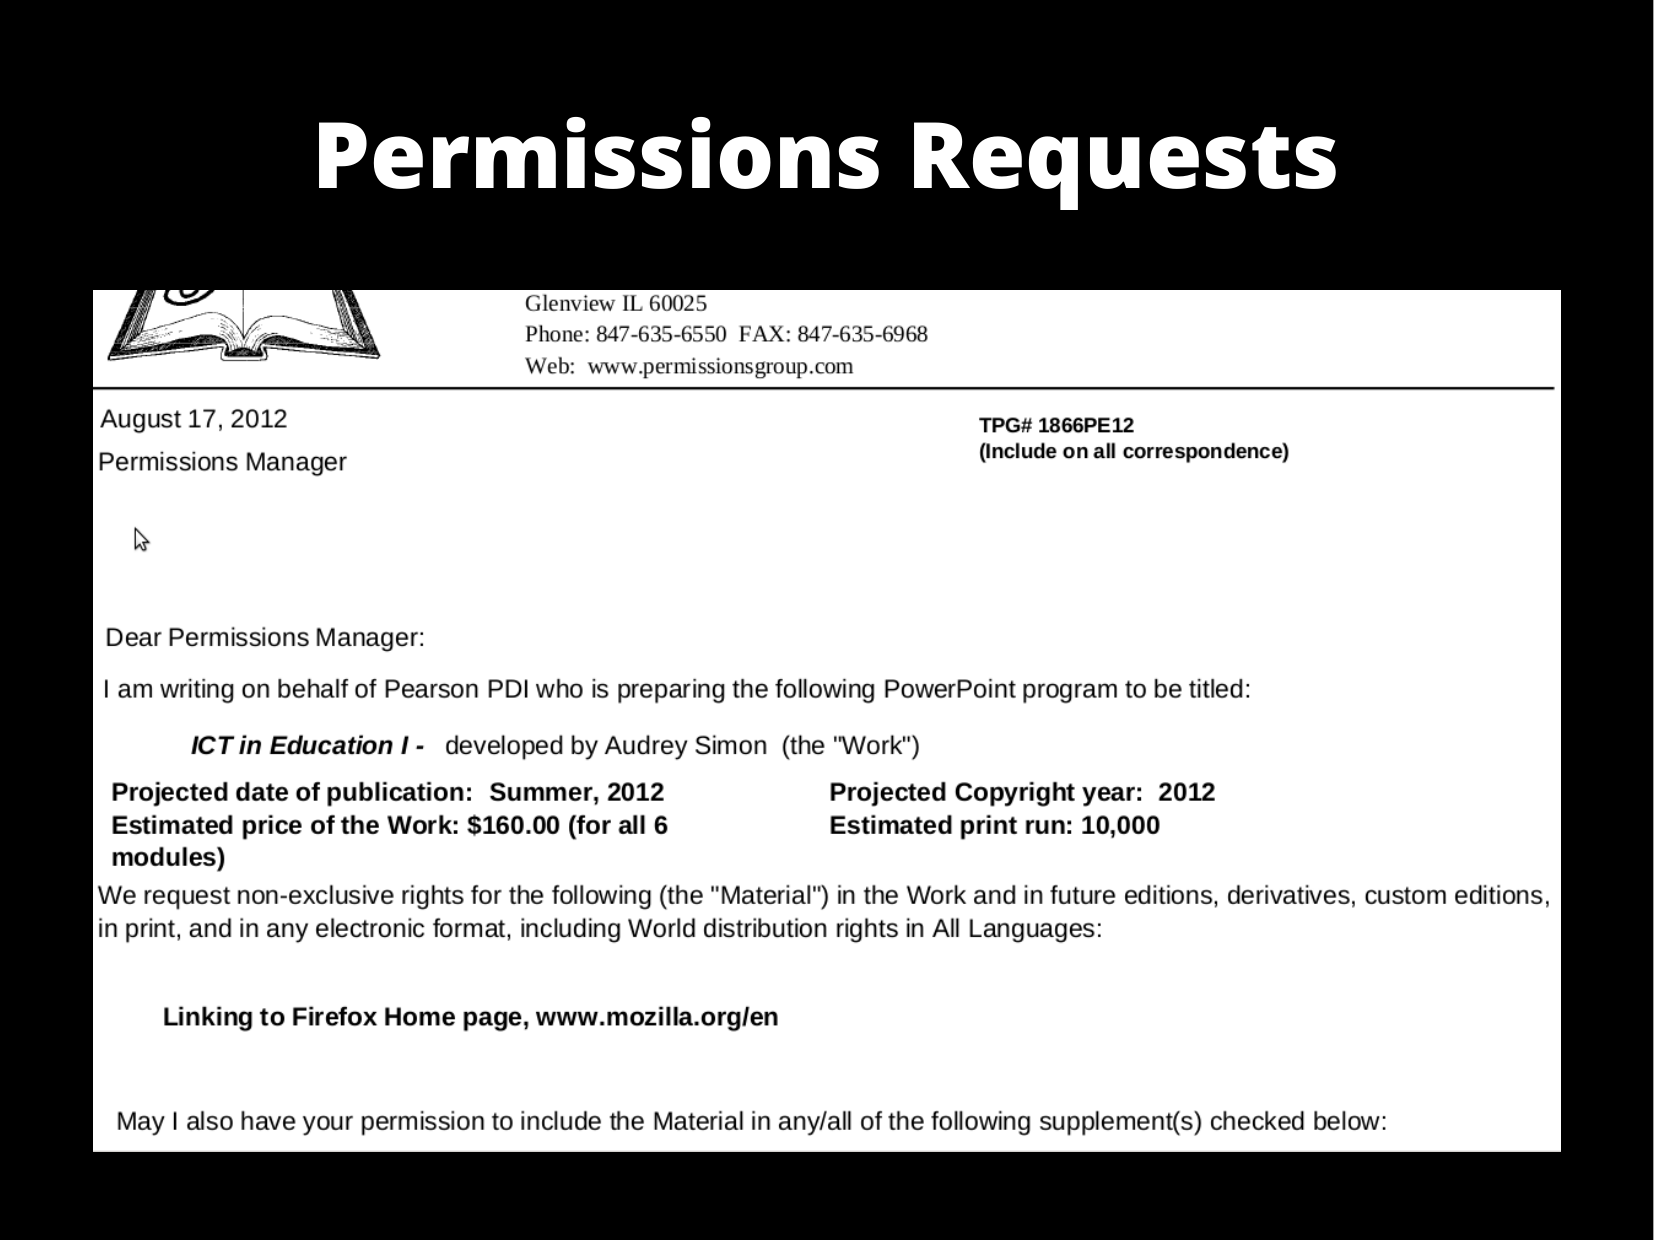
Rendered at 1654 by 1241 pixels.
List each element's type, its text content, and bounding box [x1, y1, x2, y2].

title Permissions Requests [82, 49, 1571, 257]
picture [93, 290, 1561, 1152]
